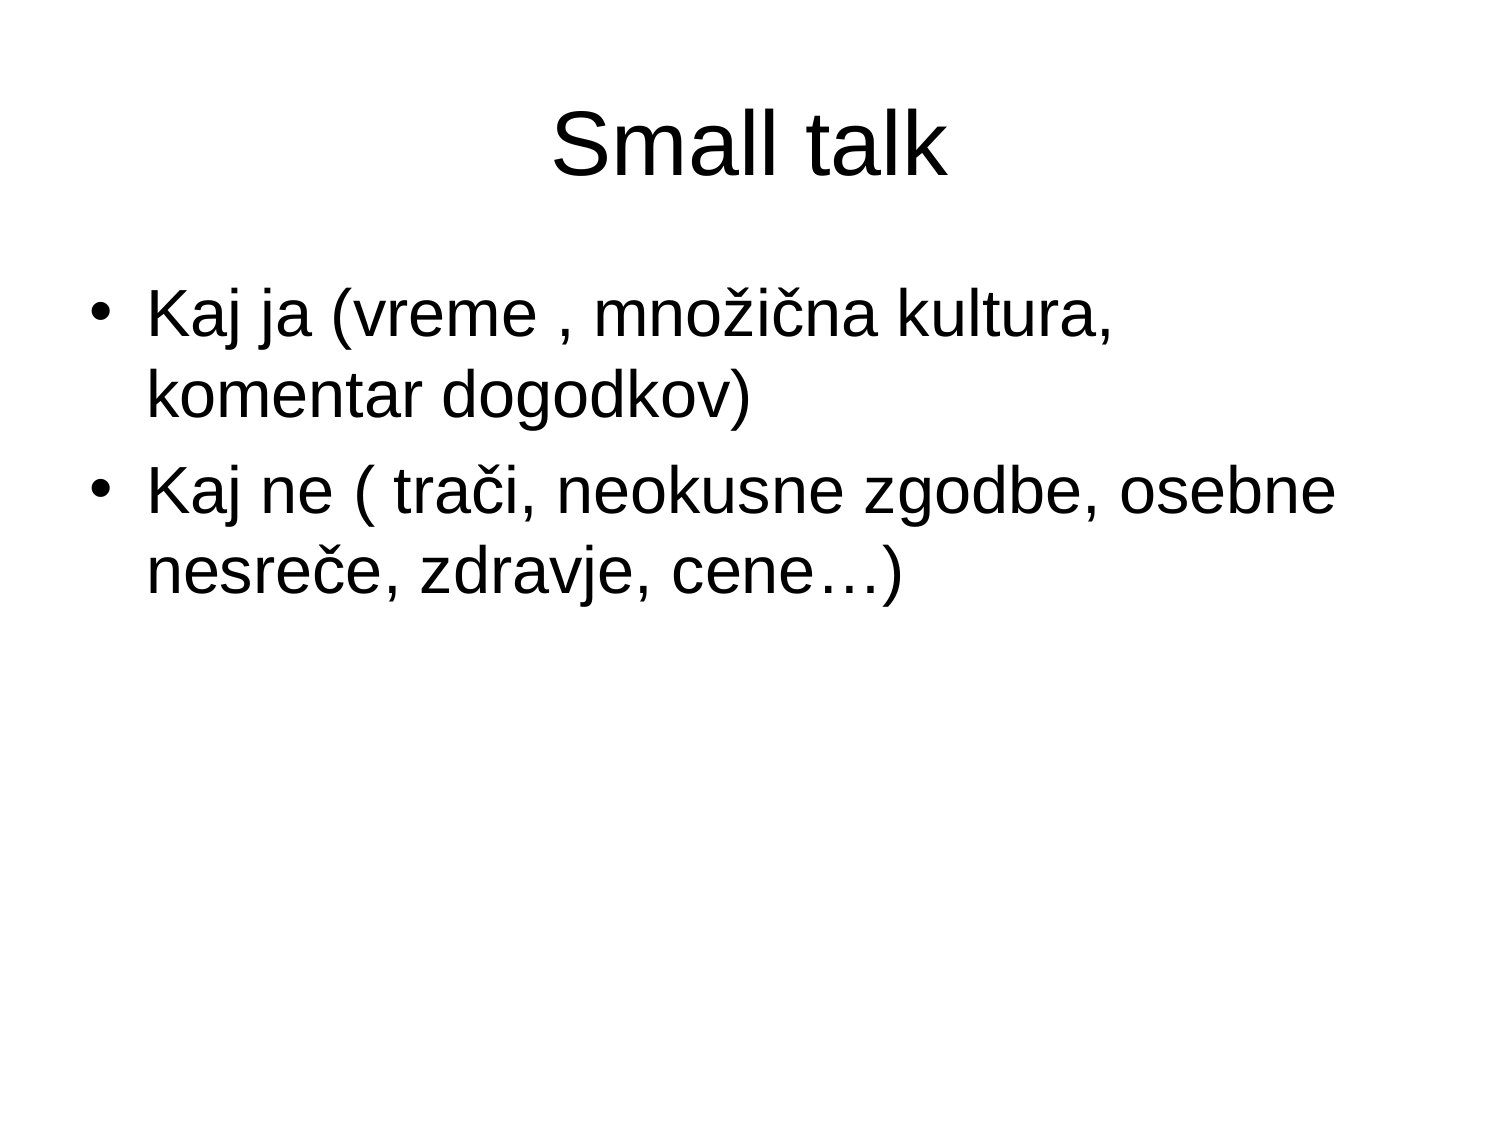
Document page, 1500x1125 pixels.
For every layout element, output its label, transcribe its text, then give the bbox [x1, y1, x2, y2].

title Small talk [75, 45, 1426, 233]
list Kaj ja (vreme , množična kultura, komentar dogodkov) Kaj ne ( trači, neokusne zgodbe, osebne nesreče, zdravje, cene…) [75, 262, 1426, 1006]
